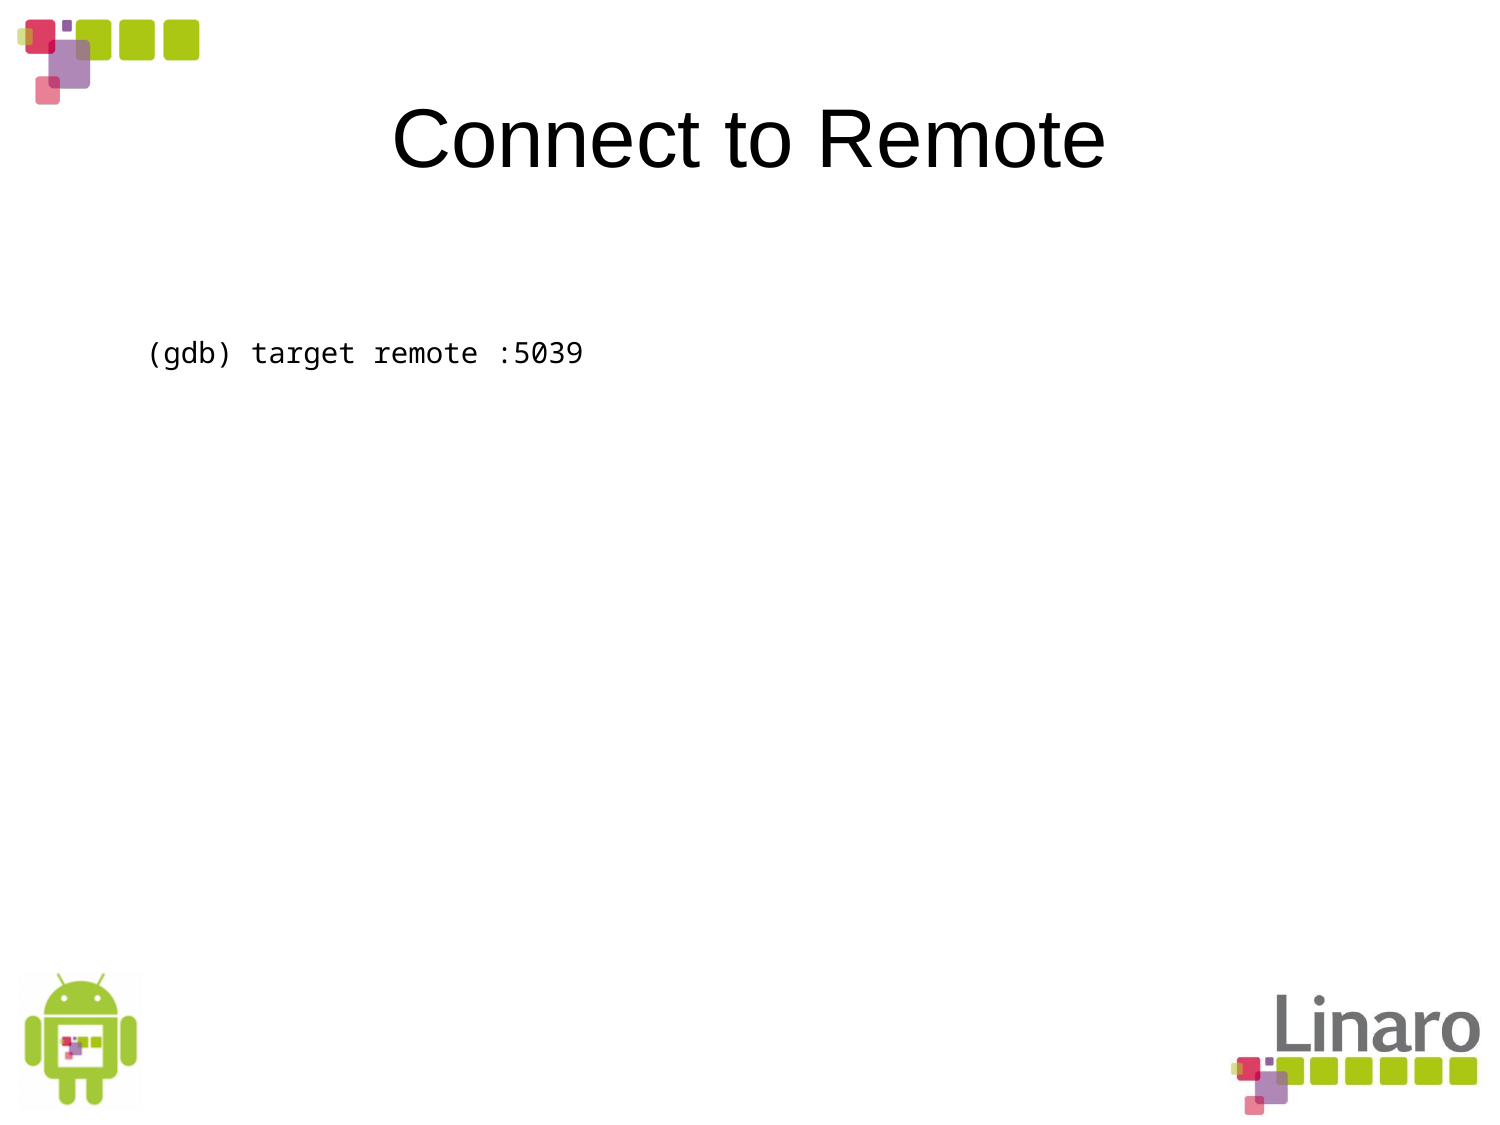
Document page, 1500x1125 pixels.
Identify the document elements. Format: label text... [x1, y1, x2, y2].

picture [18, 971, 142, 1109]
picture [1219, 986, 1491, 1123]
picture [16, 12, 205, 121]
list (gdb) target remote :5039 [74, 263, 1425, 916]
title Connect to Remote [74, 44, 1425, 233]
